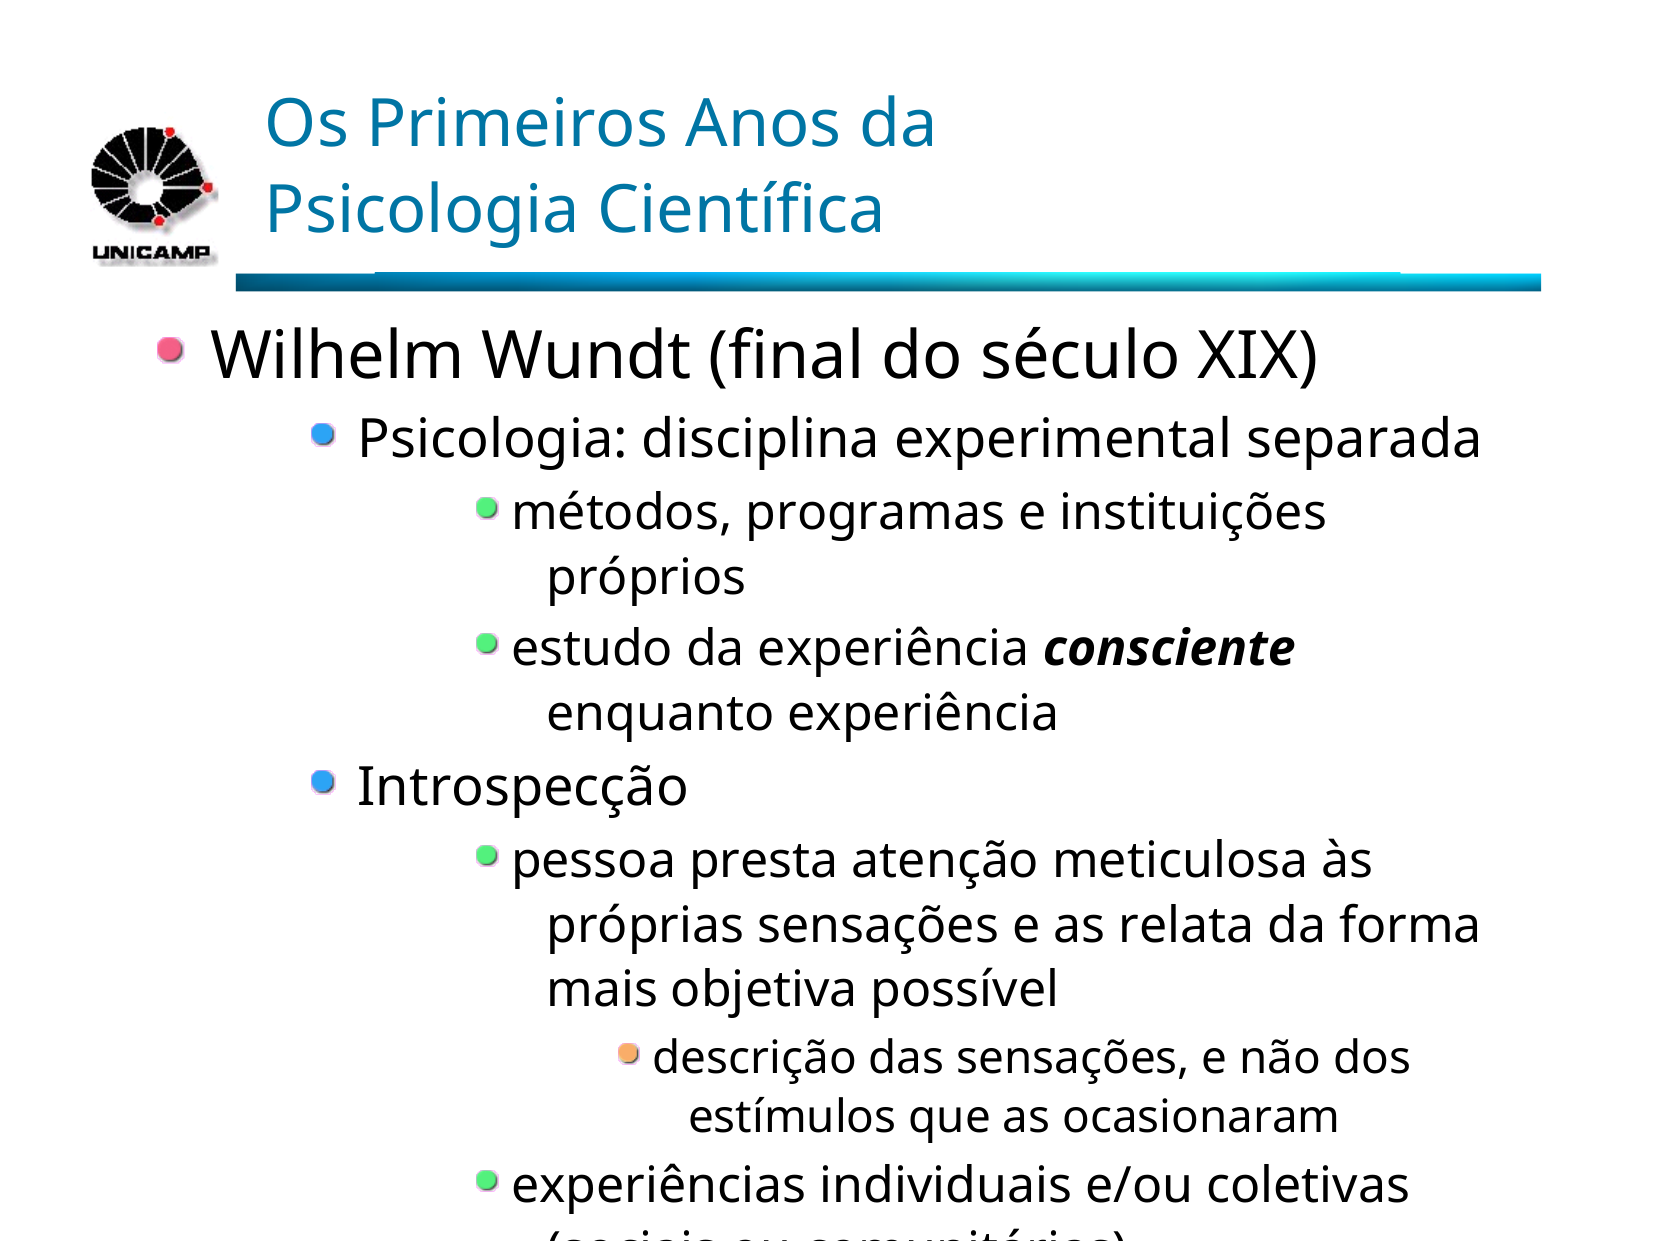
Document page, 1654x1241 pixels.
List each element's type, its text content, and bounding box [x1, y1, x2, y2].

picture [475, 1182, 500, 1193]
list Wilhelm Wundt (final do século XIX) Psicologia: disciplina experimental separada métodos, programas e instituições próprios estudo da experiência consciente enquanto experiência Introspecção pessoa presta atenção meticulosa às próprias sensações e as relata da forma mais objetiva possível descrição das sensações, e não dos estímulos que as ocasionaram experiências individuais e/ou coletivas (sociais ou comunitárias) psicologia popular (folk psychology) [121, 309, 1534, 1182]
picture [125, 272, 1654, 295]
title Os Primeiros Anos da Psicologia Científica [264, 42, 1534, 250]
